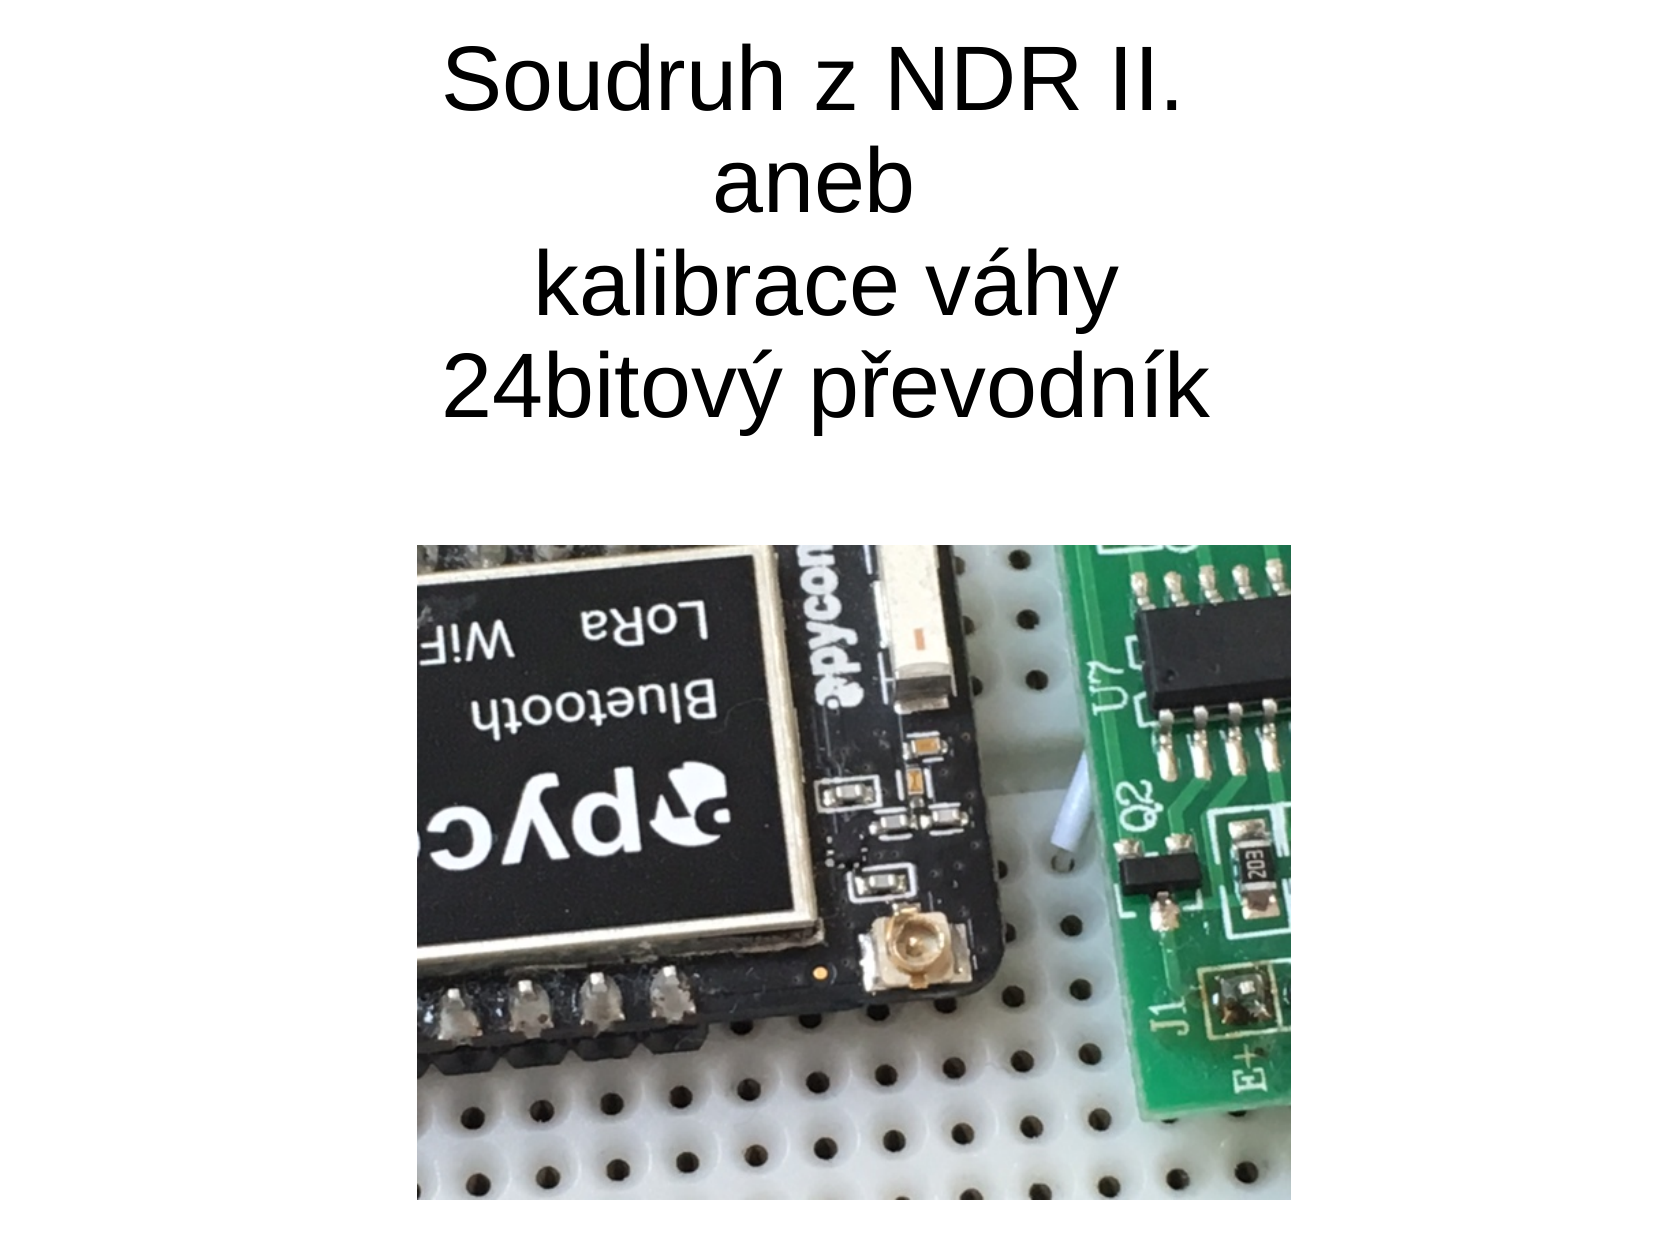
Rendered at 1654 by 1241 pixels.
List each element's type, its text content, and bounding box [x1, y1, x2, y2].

picture [417, 545, 1291, 1201]
title Soudruh z NDR II. aneb kalibrace váhy 24bitový převodník [82, 27, 1571, 541]
